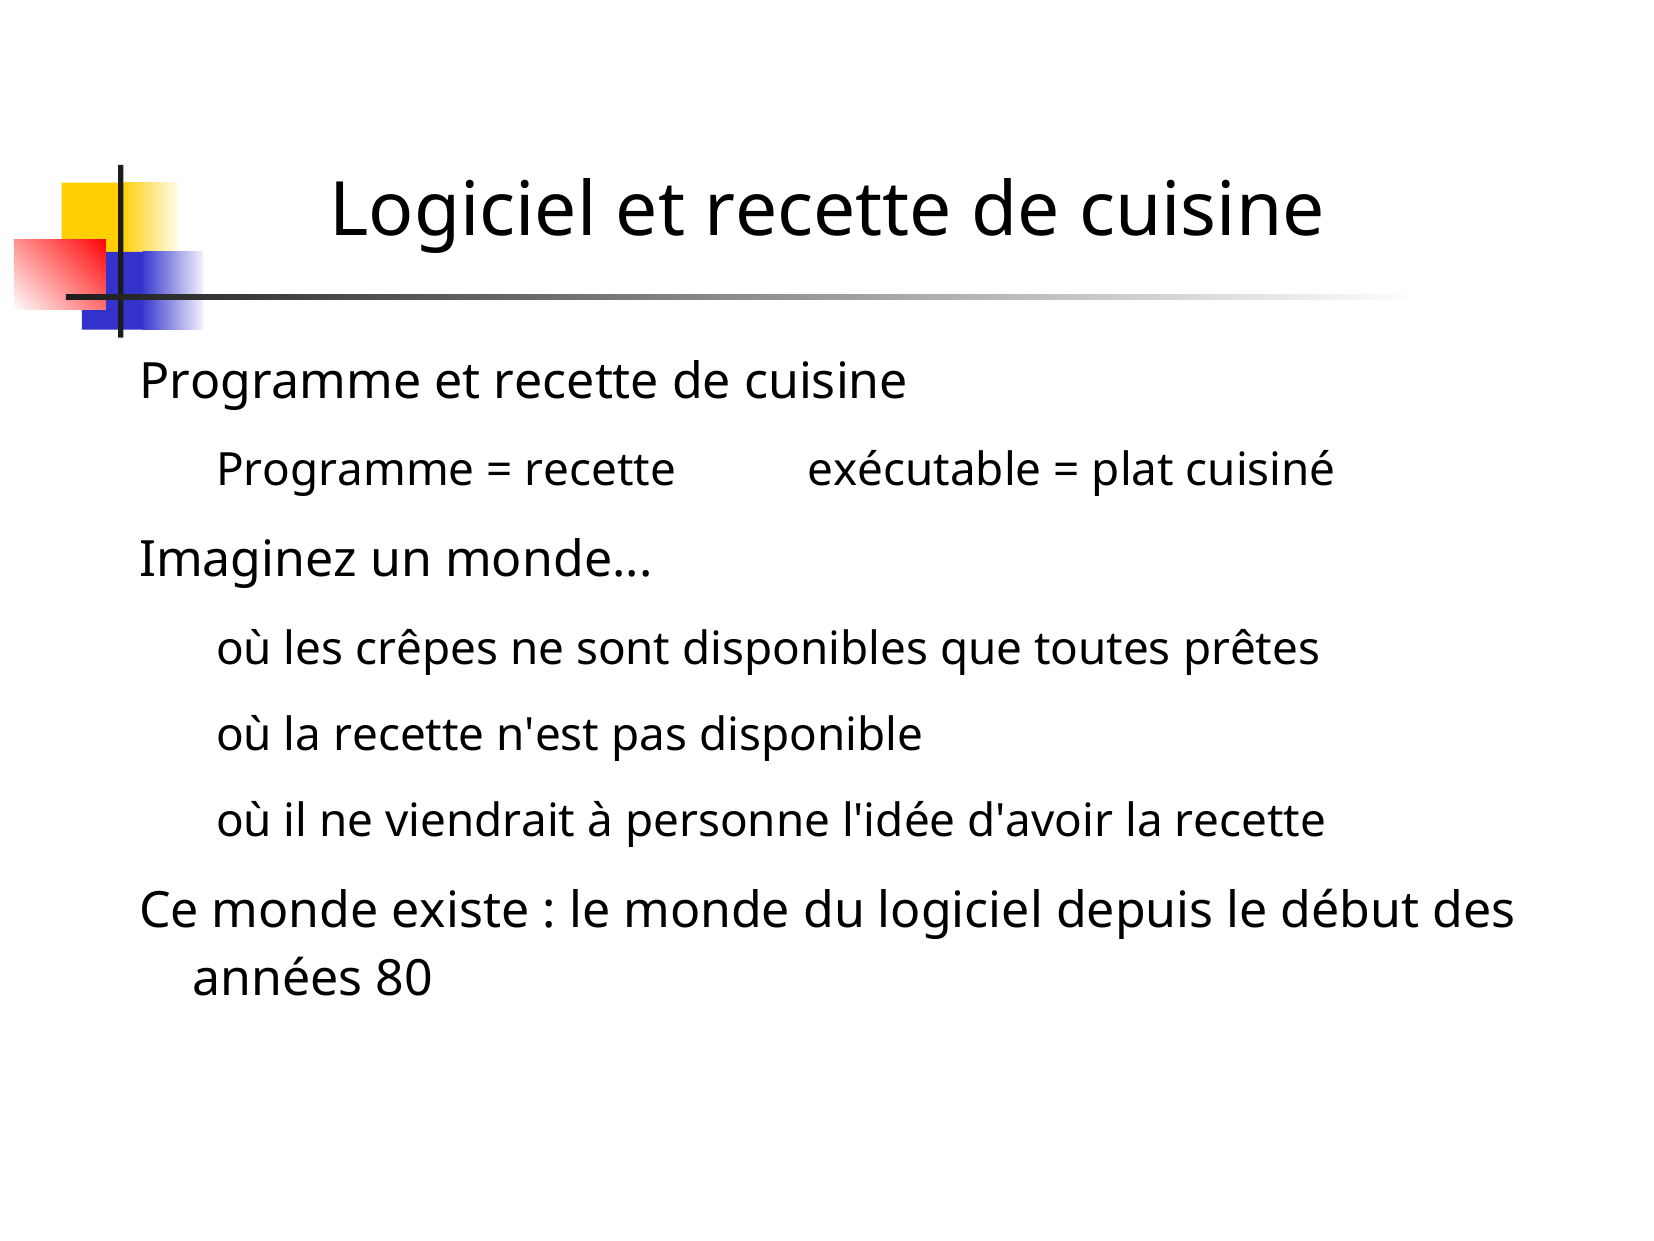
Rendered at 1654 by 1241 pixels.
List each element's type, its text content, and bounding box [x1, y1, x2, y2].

title Logiciel et recette de cuisine [121, 102, 1534, 311]
list Programme et recette de cuisine Programme = recette exécutable = plat cuisiné Imaginez un monde... où les crêpes ne sont disponibles que toutes prêtes où la recette n'est pas disponible où il ne viendrait à personne l'idée d'avoir la recette Ce monde existe : le monde du logiciel depuis le début des années 80 [121, 344, 1534, 1182]
